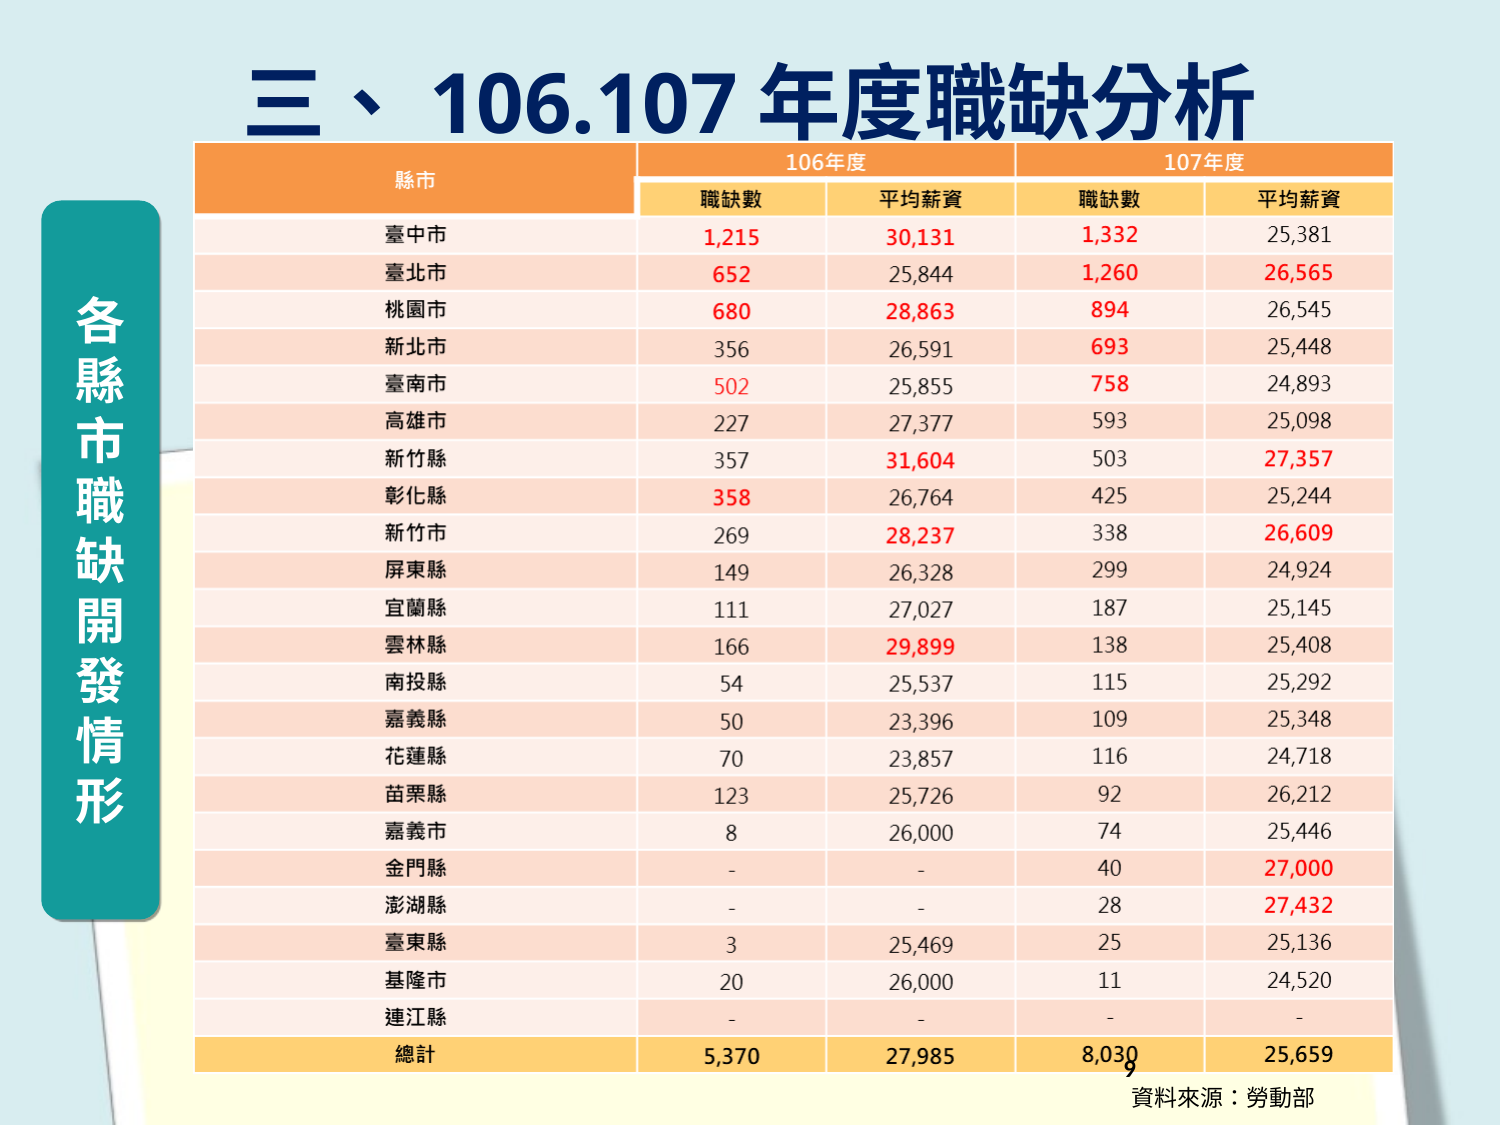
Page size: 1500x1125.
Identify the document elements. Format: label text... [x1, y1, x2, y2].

text_box 資料來源：勞動部 [1105, 1076, 1342, 1120]
text_box 三、106.107年度職缺分析 [0, 42, 1500, 137]
text_box 9 [1108, 1037, 1459, 1098]
text_box 各縣市職缺開發情形 [41, 200, 160, 920]
picture [193, 142, 1394, 1082]
